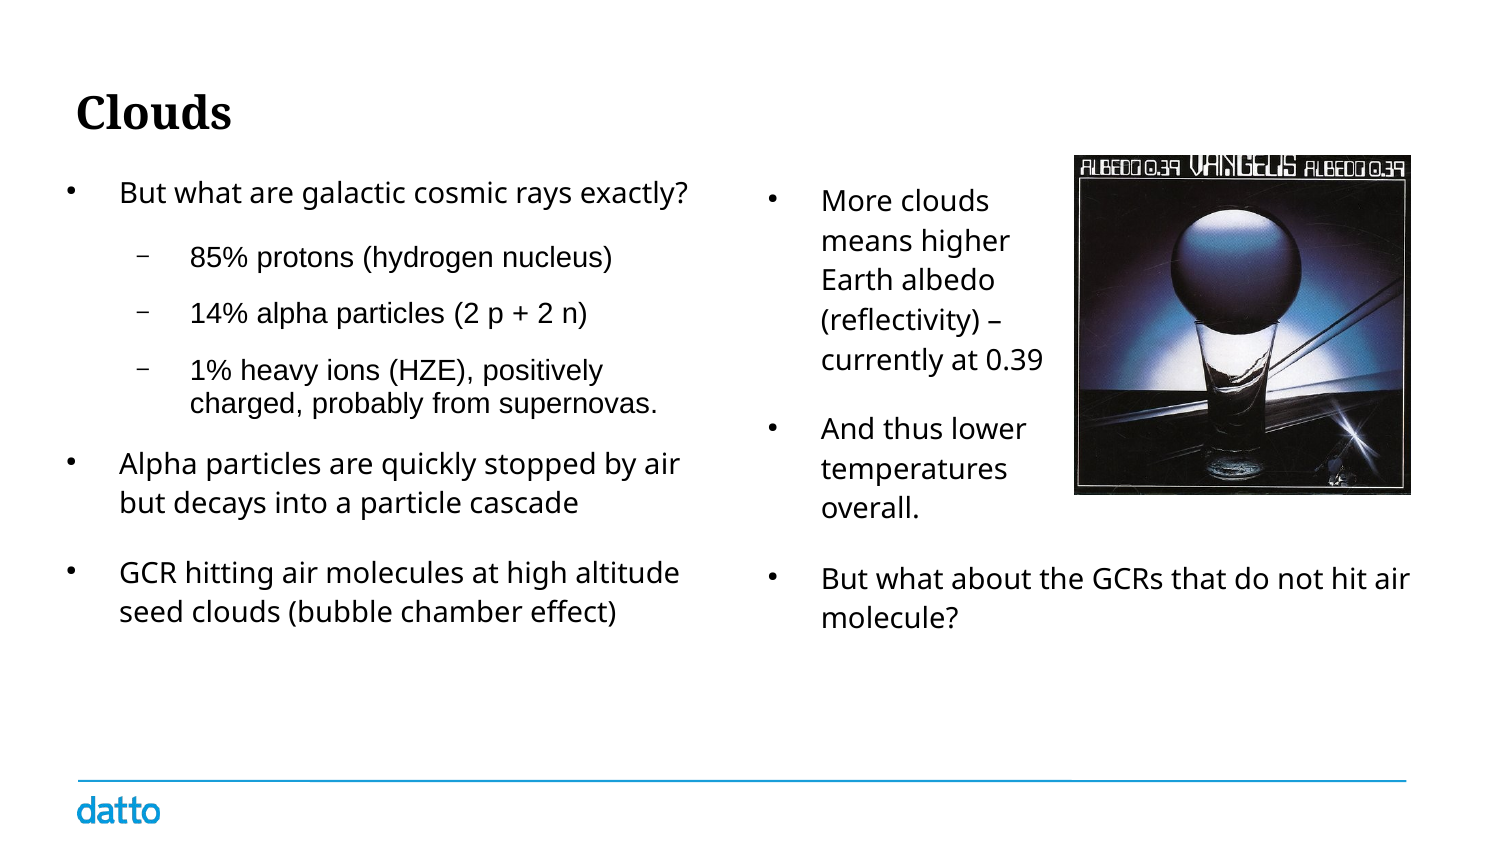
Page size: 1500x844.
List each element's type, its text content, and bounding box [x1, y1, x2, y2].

list But what about the GCRs that do not hit air molecule? [750, 557, 1456, 844]
list But what are galactic cosmic rays exactly? 85% protons (hydrogen nucleus) 14% alpha particles (2 p + 2 n) 1% heavy ions (HZE), positively charged, probably from supernovas. Alpha particles are quickly stopped by air but decays into a particle cascade GCR hitting air molecules at high altitude seed clouds (bubble chamber effect) [48, 171, 721, 740]
picture [82, 808, 91, 819]
picture [136, 796, 160, 824]
picture [77, 796, 91, 808]
picture [122, 808, 133, 824]
picture [146, 808, 156, 819]
title Clouds [75, 51, 1404, 172]
list More clouds means higher Earth albedo (reflectivity) – currently at 0.39 And thus lower temperatures overall. [750, 180, 1062, 541]
picture [95, 796, 133, 824]
picture [1074, 155, 1411, 496]
